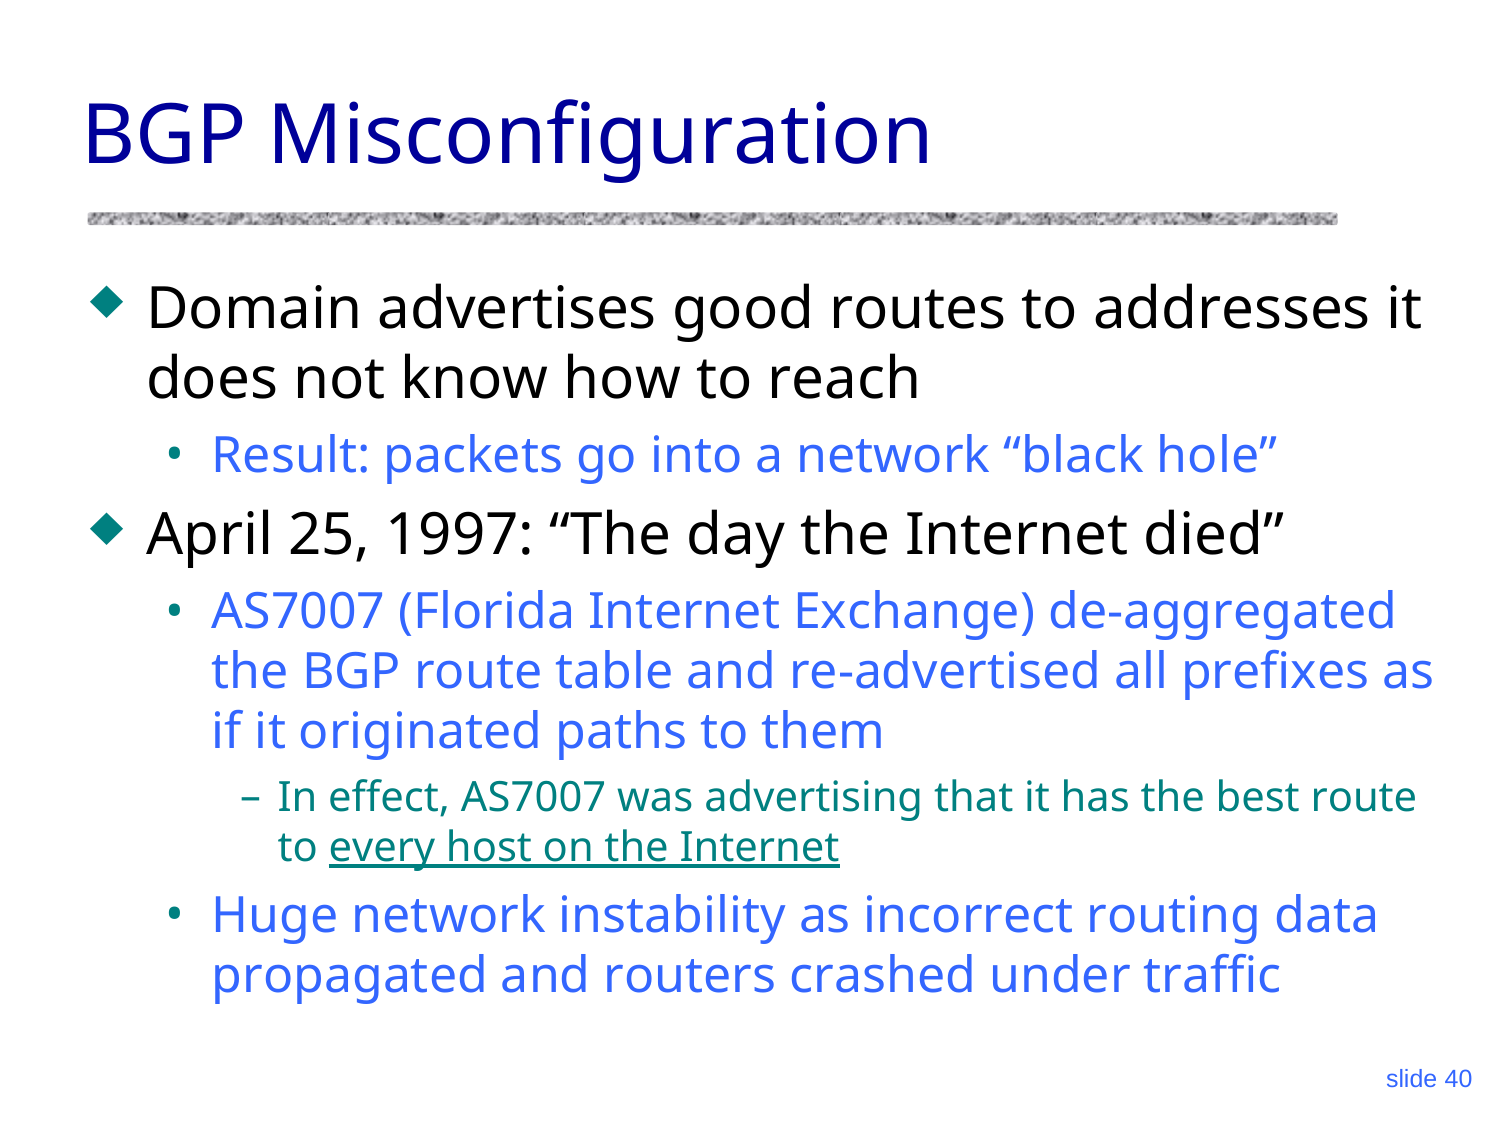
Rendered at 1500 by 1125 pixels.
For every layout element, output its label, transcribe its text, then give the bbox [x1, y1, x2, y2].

list Domain advertises good routes to addresses it does not know how to reach Result: packets go into a network “black hole” April 25, 1997: “The day the Internet died” AS7007 (Florida Internet Exchange) de-aggregated the BGP route table and re-advertised all prefixes as if it originated paths to them In effect, AS7007 was advertising that it has the best route to every host on the Internet Huge network instability as incorrect routing data propagated and routers crashed under traffic [74, 262, 1463, 1101]
picture [87, 212, 1338, 226]
text_box slide <number> [1463, 1025, 1488, 1101]
title BGP Misconfiguration [66, 37, 1425, 188]
